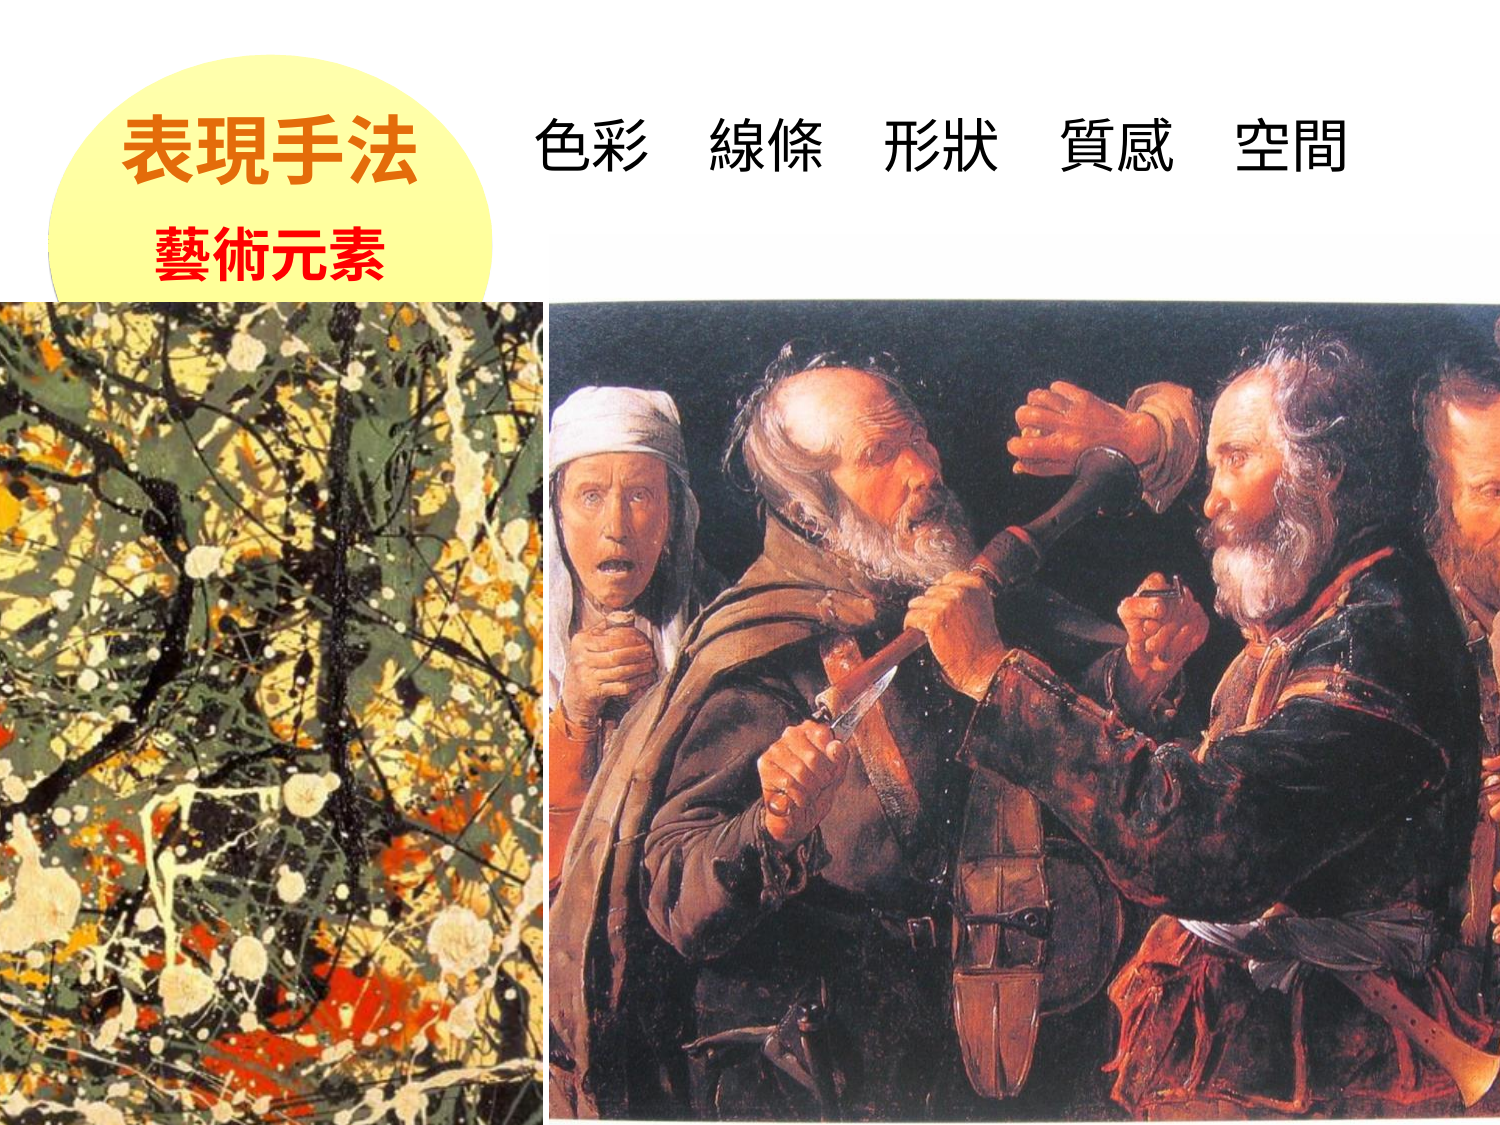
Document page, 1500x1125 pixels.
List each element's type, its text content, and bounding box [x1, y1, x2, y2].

picture [0, 302, 543, 1125]
text_box 表現手法 藝術元素 形式原理 圖像象徵 [48, 54, 493, 302]
picture [549, 234, 1500, 1125]
list 色彩 線條 形狀 質感 空間 [518, 101, 1500, 209]
